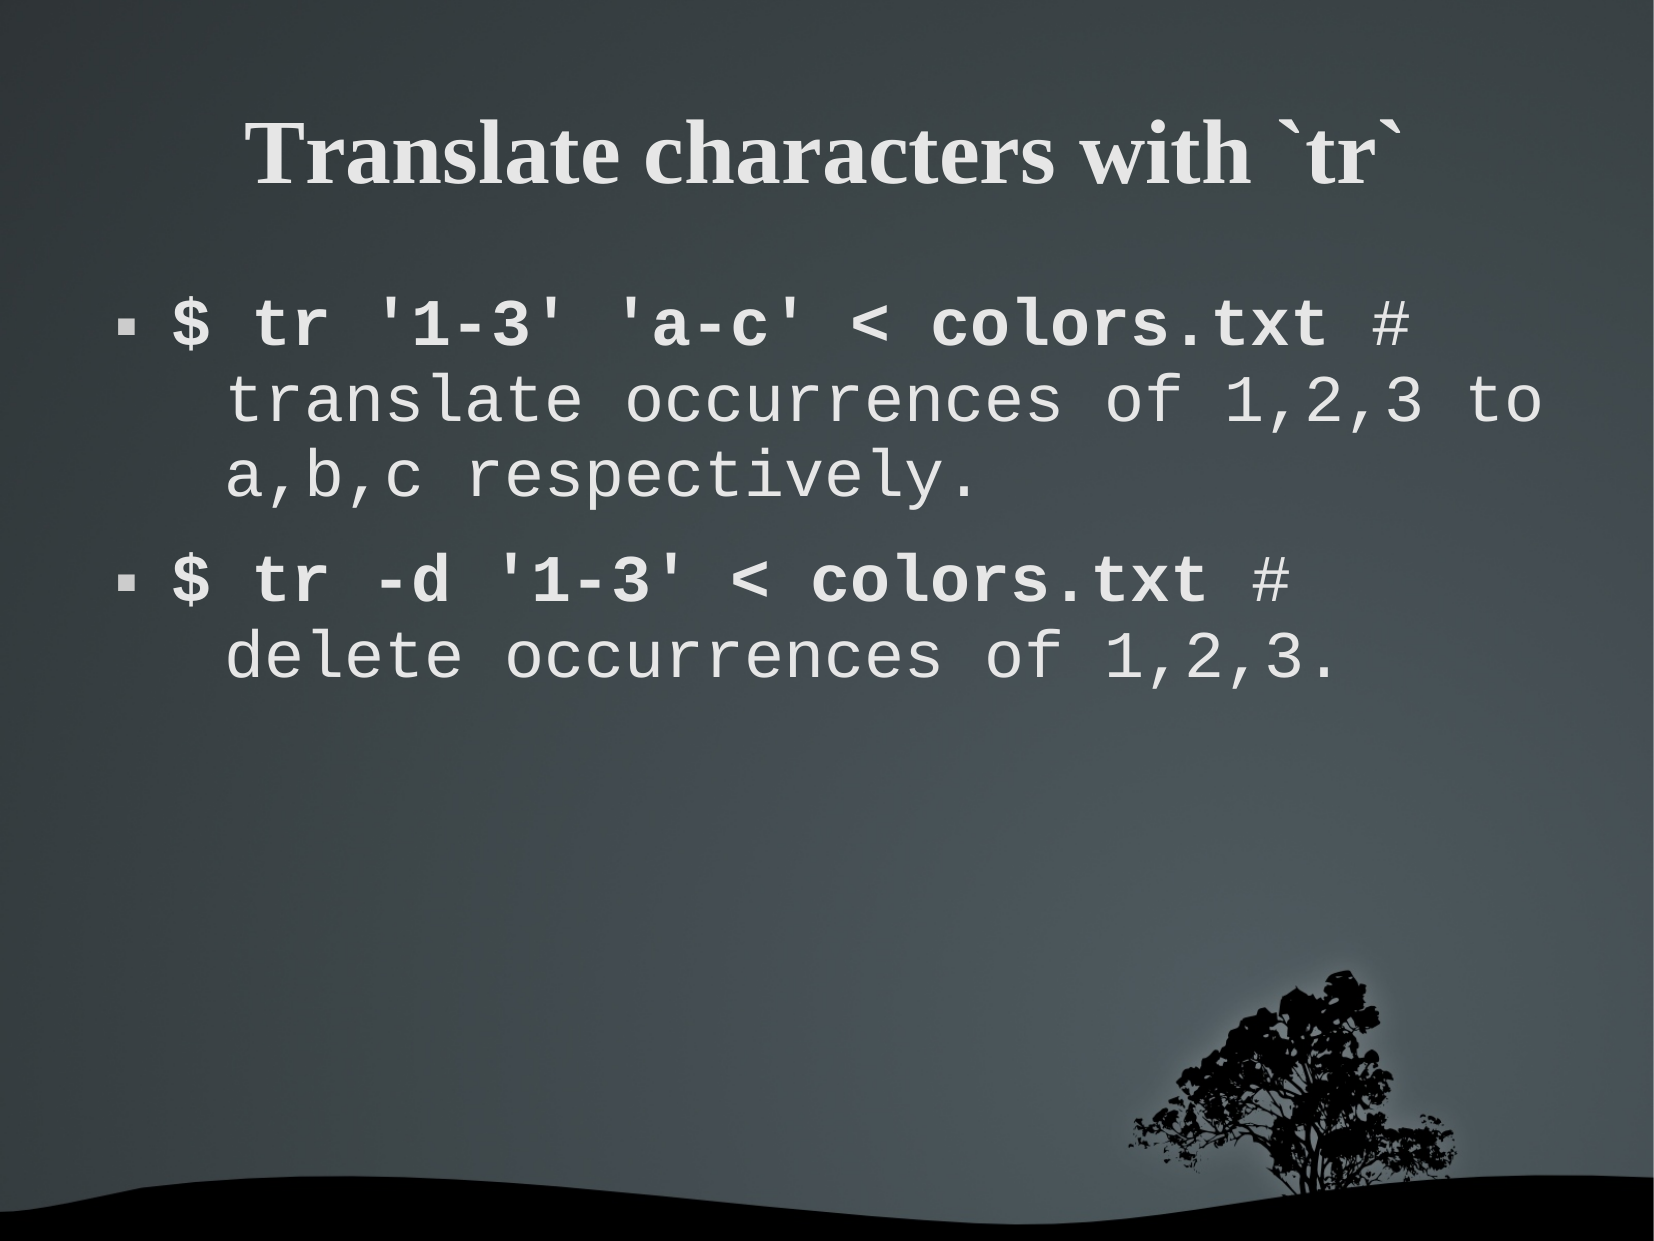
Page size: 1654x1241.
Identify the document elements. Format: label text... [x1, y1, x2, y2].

title Translate characters with `tr` [82, 49, 1571, 257]
list $ tr '1-3' 'a-c' < colors.txt # translate occurrences of 1,2,3 to a,b,c respectively. $ tr -d '1-3' < colors.txt # delete occurrences of 1,2,3. [82, 290, 1571, 1109]
picture [0, 0, 1654, 1241]
